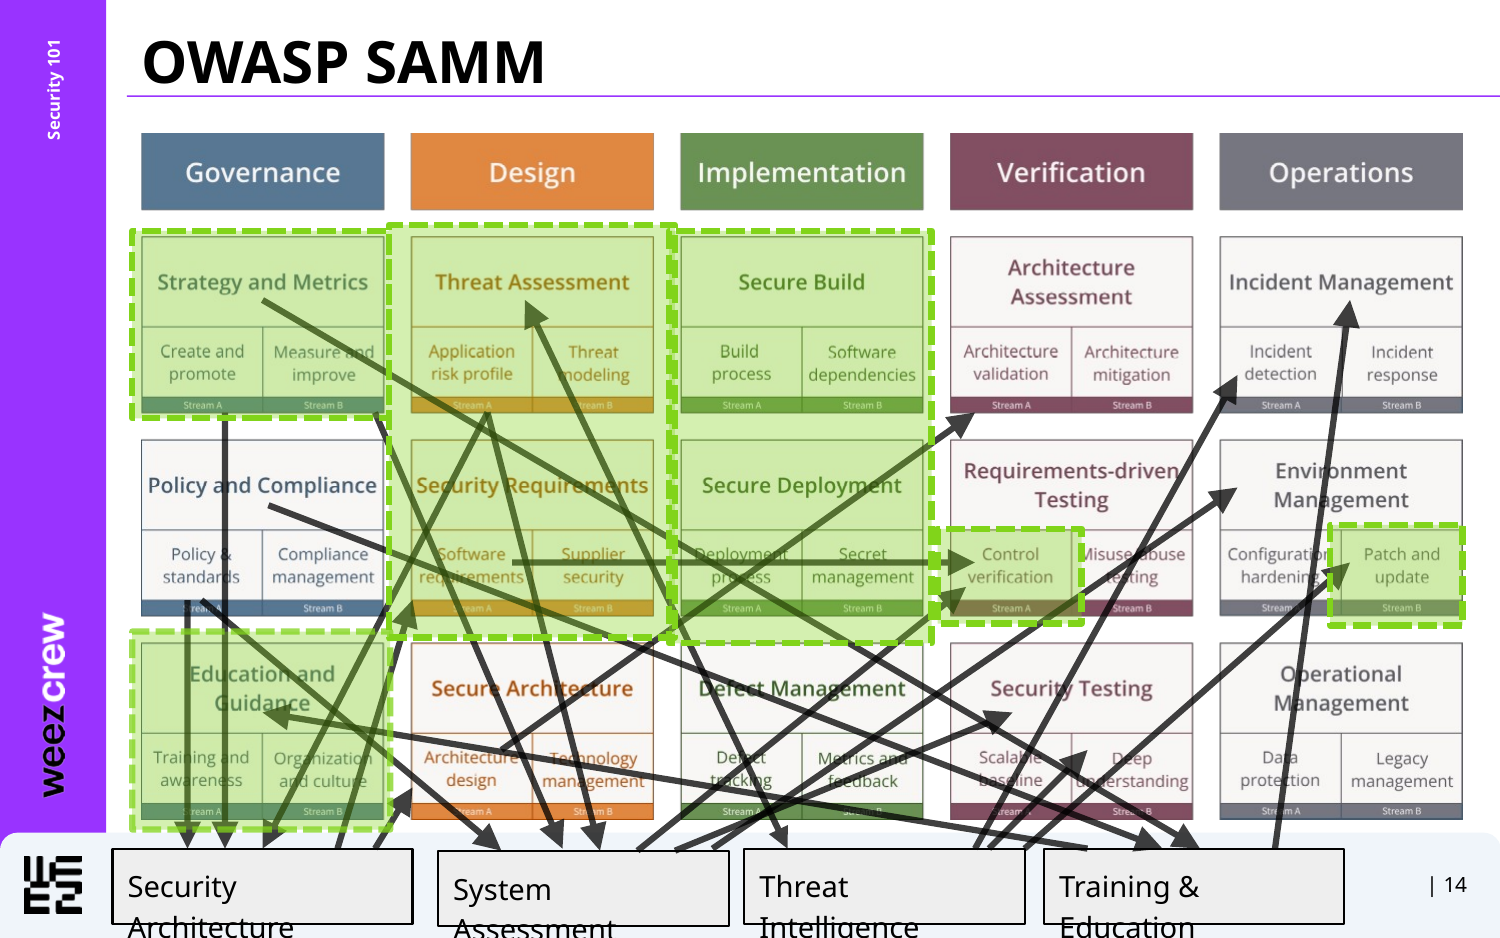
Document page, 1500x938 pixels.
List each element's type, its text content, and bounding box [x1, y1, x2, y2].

picture [141, 133, 1463, 820]
title OWASP SAMM [126, 24, 1480, 97]
slide_number | <number> [1393, 850, 1482, 922]
title Security 101 [0, 24, 107, 497]
text_box [132, 224, 932, 830]
list System Assessment [438, 850, 730, 926]
picture [24, 856, 82, 914]
list Training & Education [1044, 848, 1345, 924]
list Threat Intelligence [744, 848, 1025, 924]
picture [141, 419, 388, 631]
text_box [937, 528, 1082, 624]
list Security Architecture [112, 848, 413, 924]
picture [43, 612, 65, 798]
text_box [1330, 524, 1463, 626]
